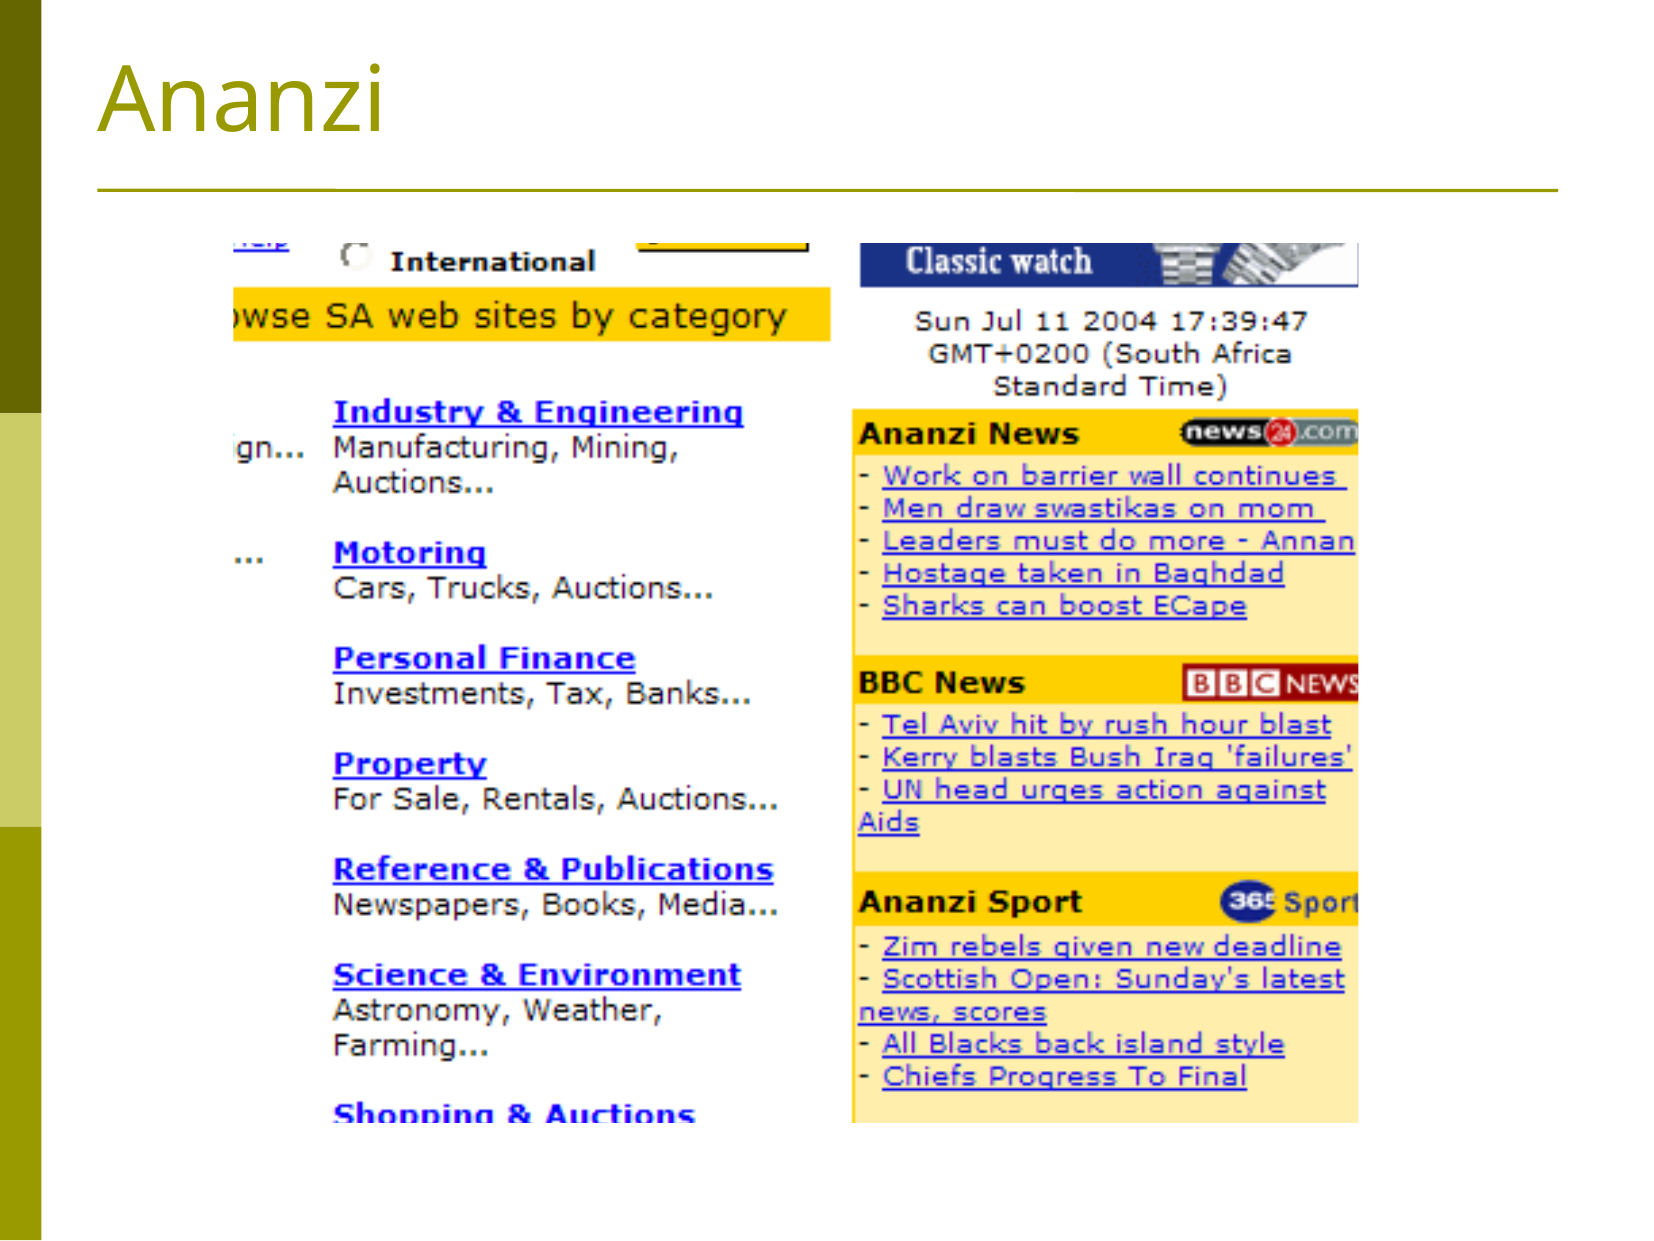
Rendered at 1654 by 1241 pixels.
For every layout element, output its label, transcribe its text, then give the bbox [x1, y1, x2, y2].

title Ananzi [82, 0, 1571, 164]
picture [233, 243, 1359, 1123]
